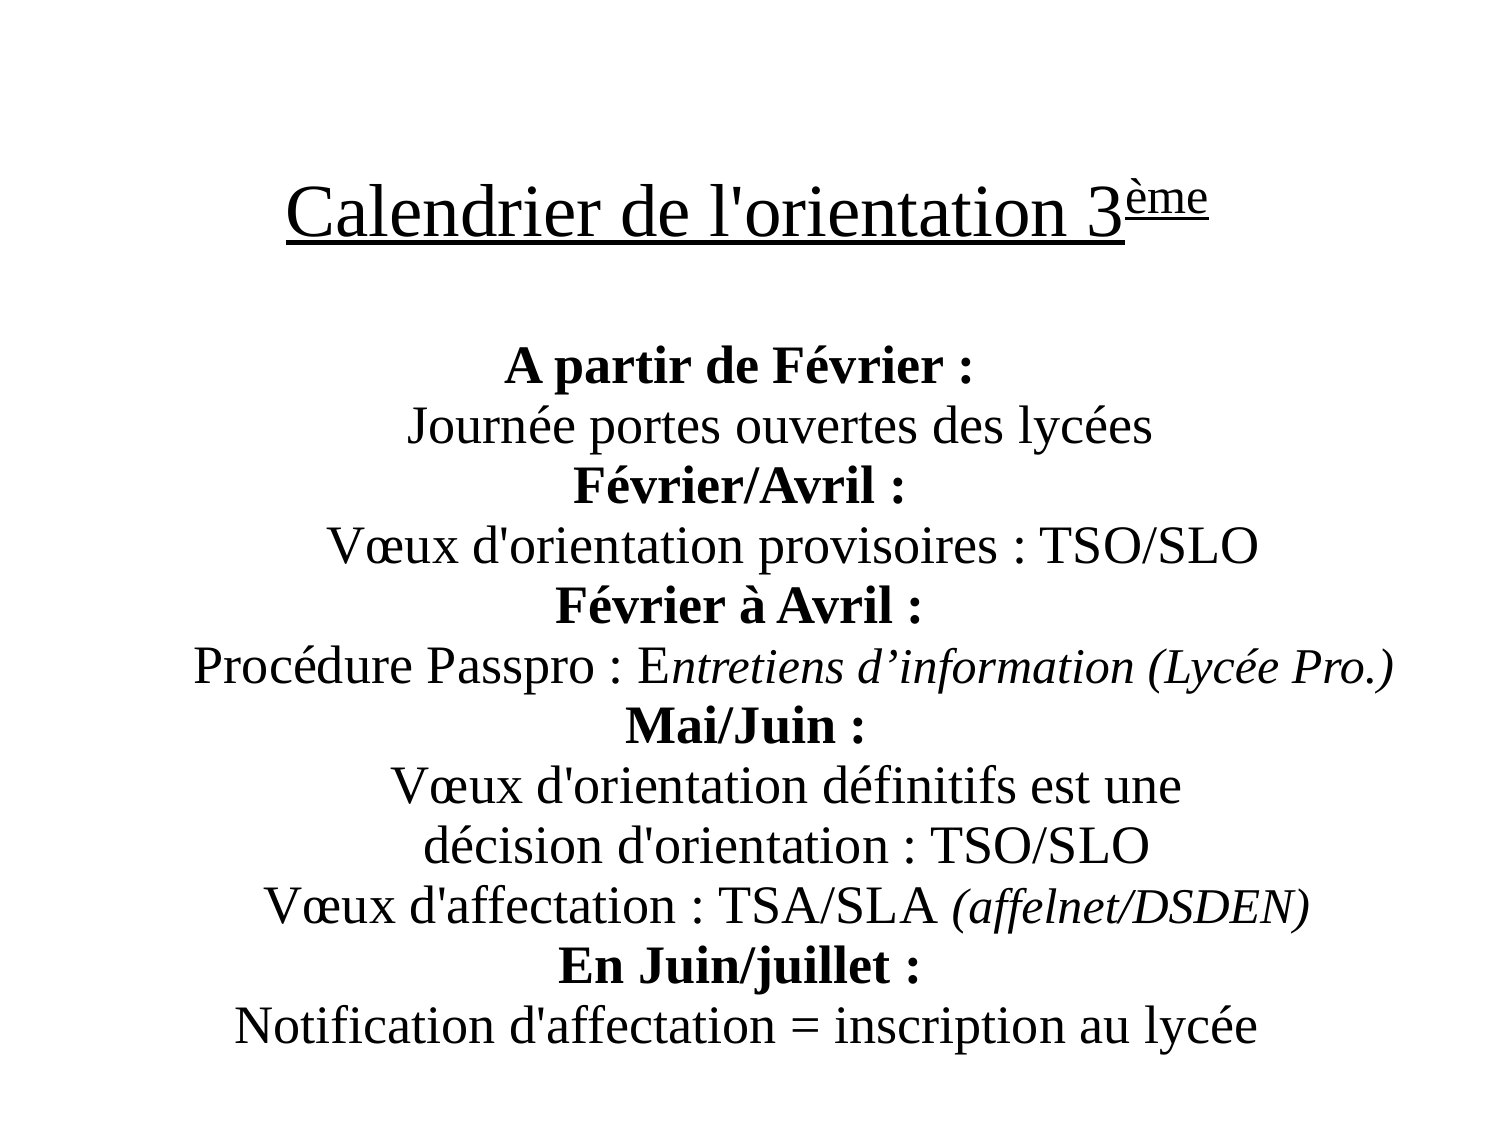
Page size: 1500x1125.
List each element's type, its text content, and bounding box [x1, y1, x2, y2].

text_box Calendrier de l'orientation 3ème A partir de Février : Journée portes ouvertes des lycées Février/Avril : Vœux d'orientation provisoires : TSO/SLO Février à Avril : Procédure Passpro : Entretiens d’information (Lycée Pro.) Mai/Juin : Vœux d'orientation définitifs est une décision d'orientation : TSO/SLO Vœux d'affectation : TSA/SLA (affelnet/DSDEN) En Juin/juillet : Notification d'affectation = inscription au lycée [59, 54, 1436, 1064]
